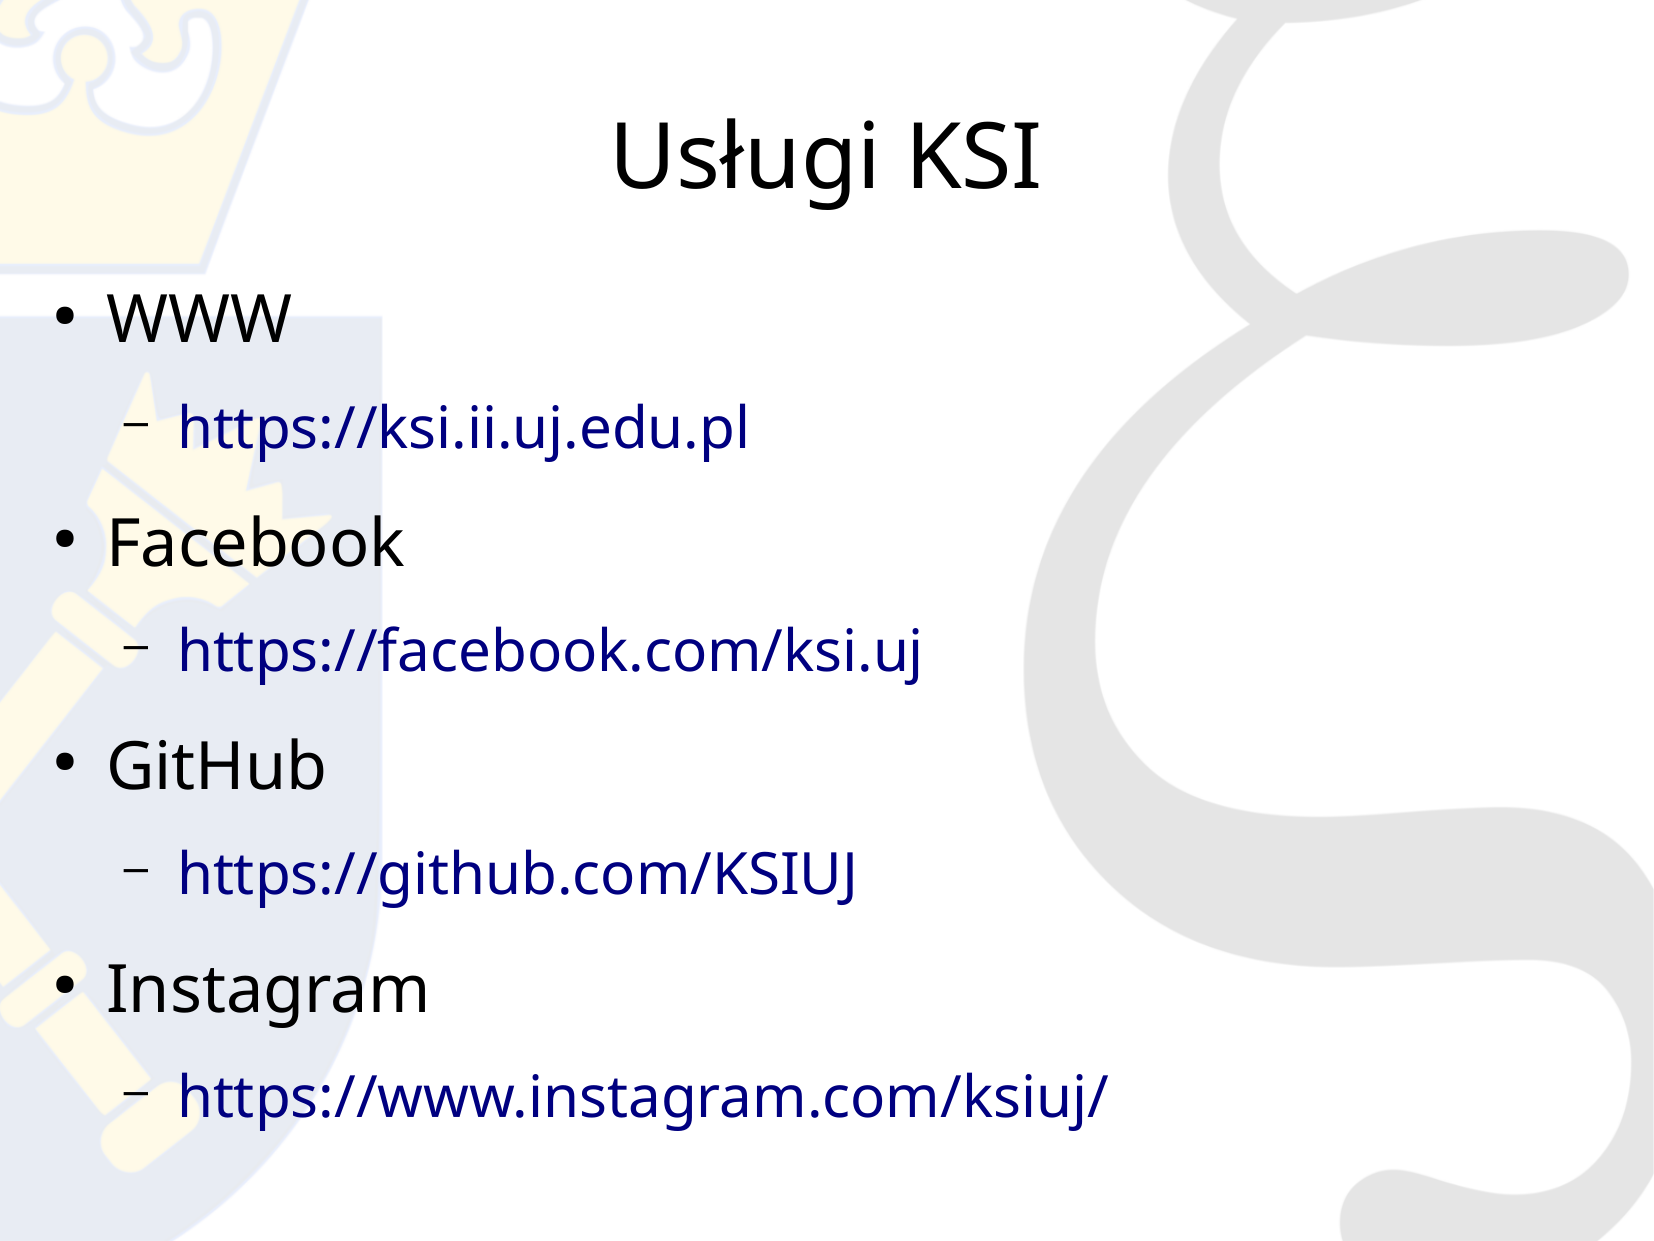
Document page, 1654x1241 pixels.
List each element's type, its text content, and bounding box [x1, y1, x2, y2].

picture [0, 0, 1654, 1241]
title Usługi KSI [82, 49, 1571, 257]
list WWW https://ksi.ii.uj.edu.pl Facebook https://facebook.com/ksi.uj GitHub https://github.com/KSIUJ Instagram https://www.instagram.com/ksiuj/ [35, 271, 1630, 1146]
